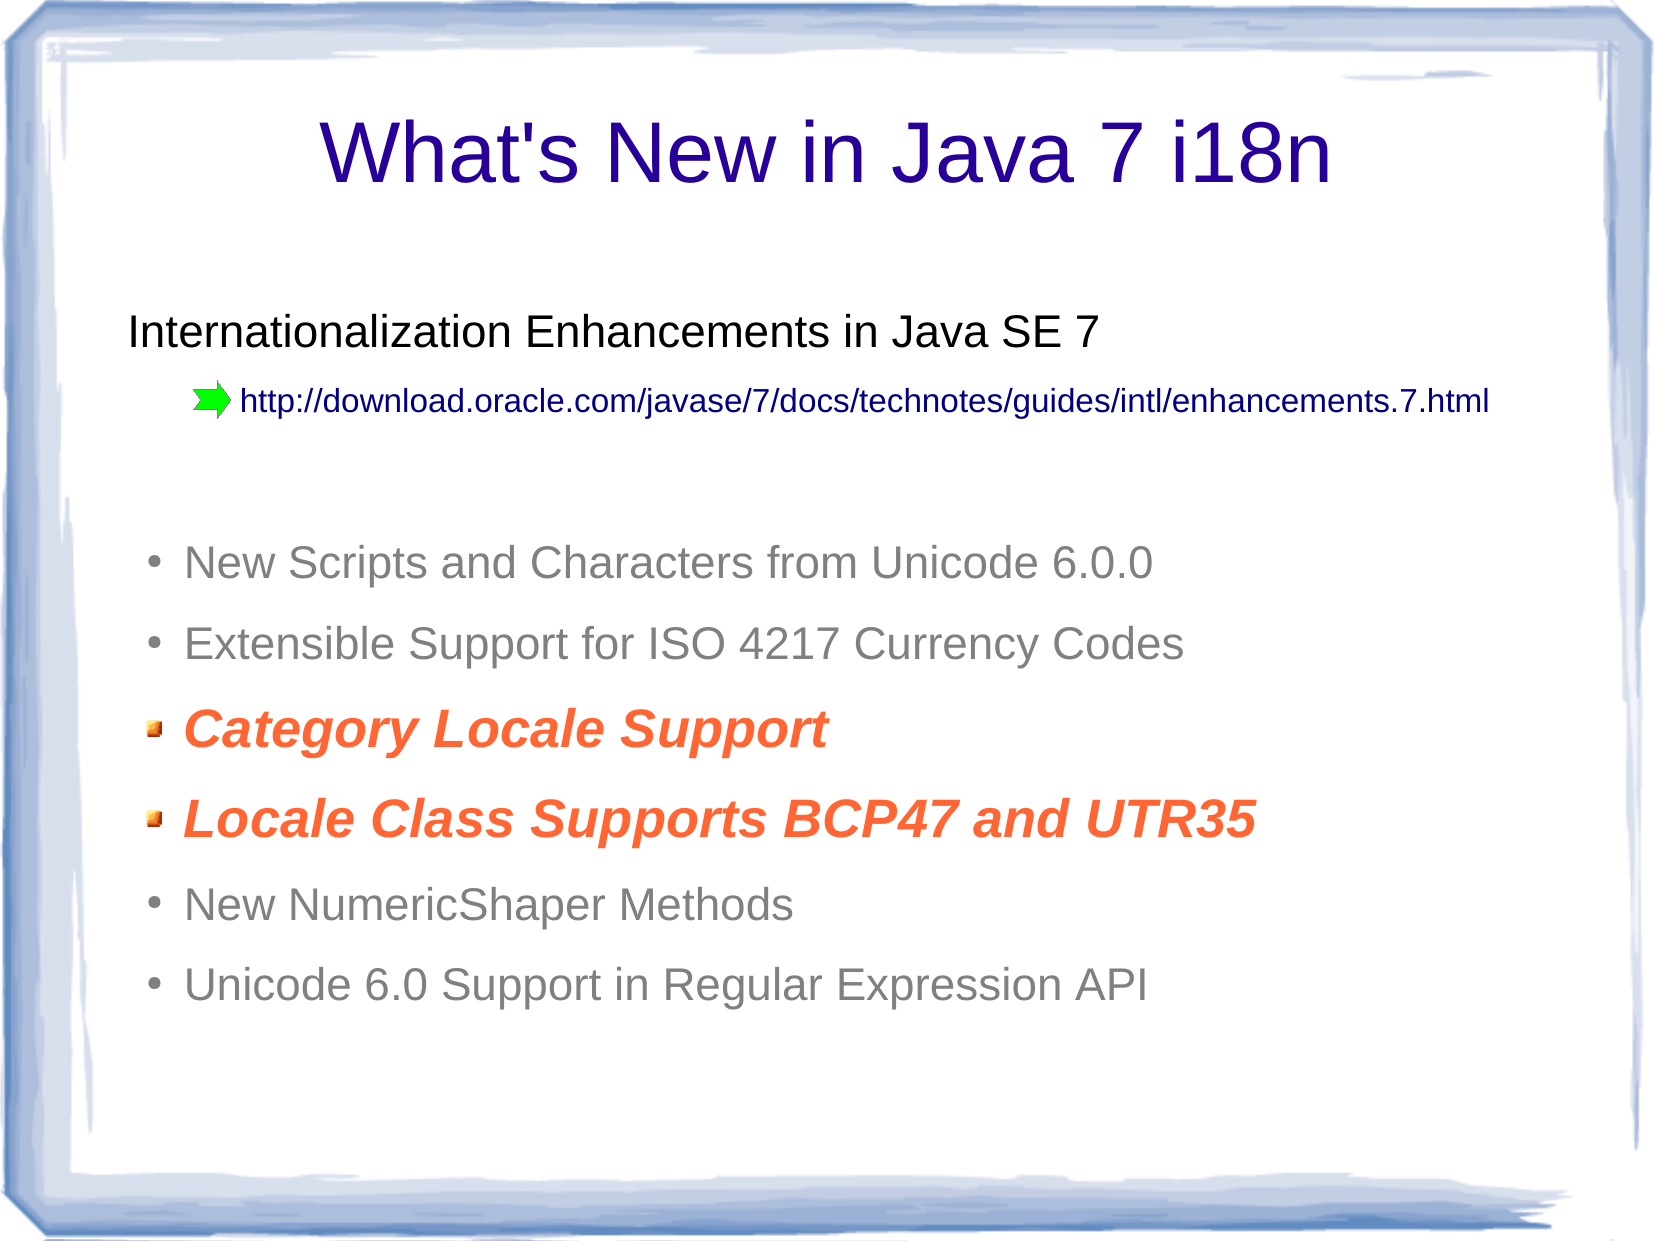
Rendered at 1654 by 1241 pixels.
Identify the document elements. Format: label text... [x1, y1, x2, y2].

title What's New in Java 7 i18n [82, 49, 1571, 257]
picture [0, 0, 1654, 1241]
text_box http://download.oracle.com/javase/7/docs/technotes/guides/intl/enhancements.7.html [225, 375, 1507, 428]
text_box [193, 380, 231, 419]
text_box Internationalization Enhancements in Java SE 7 [112, 298, 1163, 365]
list New Scripts and Characters from Unicode 6.0.0 Extensible Support for ISO 4217 Currency Codes Category Locale Support Locale Class Supports BCP47 and UTR35 New NumericShaper Methods Unicode 6.0 Support in Regular Expression API [128, 536, 1581, 1075]
